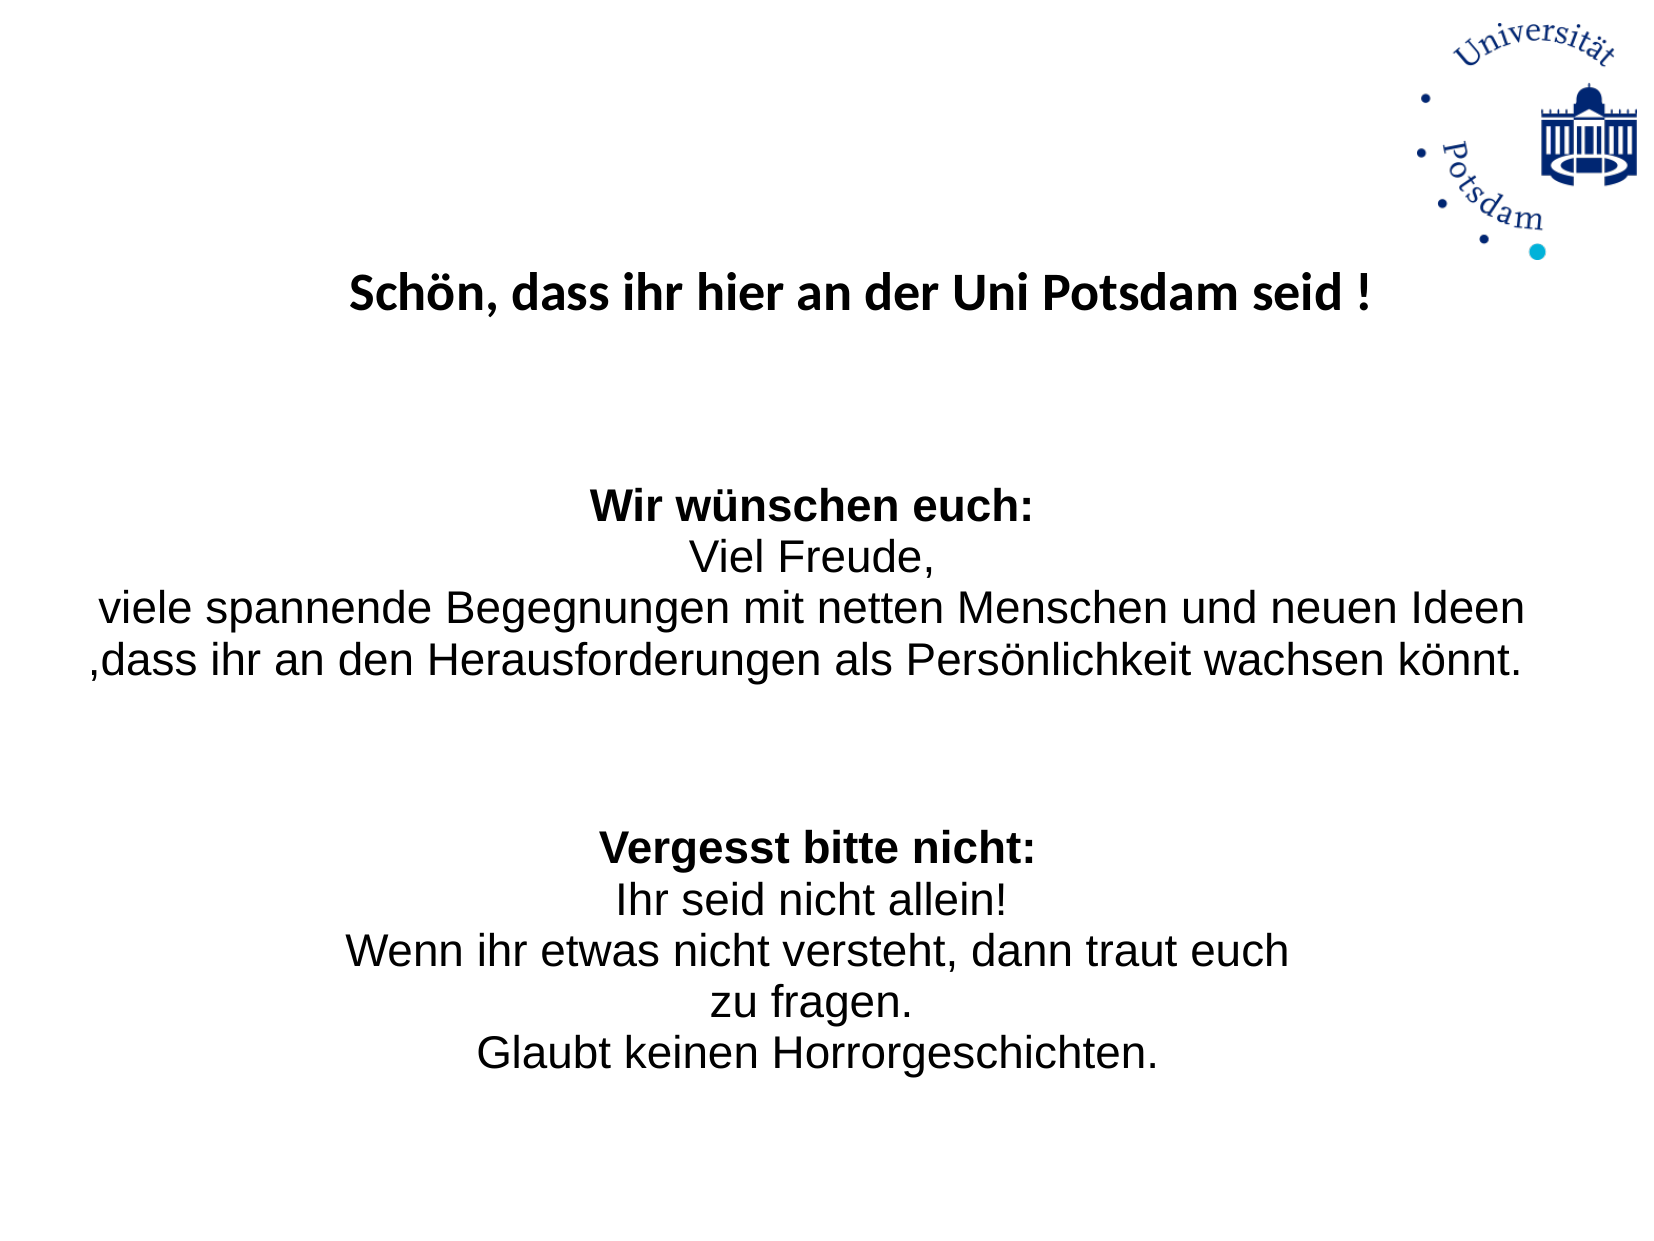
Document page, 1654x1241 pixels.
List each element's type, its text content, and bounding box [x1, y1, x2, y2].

text_box Wir wünschen euch: Viel Freude, viele spannende Begegnungen mit netten Menschen und neuen Ideen ,dass ihr an den Herausforderungen als Persönlichkeit wachsen könnt. [35, 472, 1554, 693]
text_box Vergesst bitte nicht: Ihr seid nicht allein! Wenn ihr etwas nicht versteht, dann traut euch zu fragen. Glaubt keinen Horrorgeschichten. [330, 814, 1312, 1087]
picture [1417, 23, 1637, 260]
title Schön, dass ihr hier an der Uni Potsdam seid ! [118, 248, 1607, 455]
